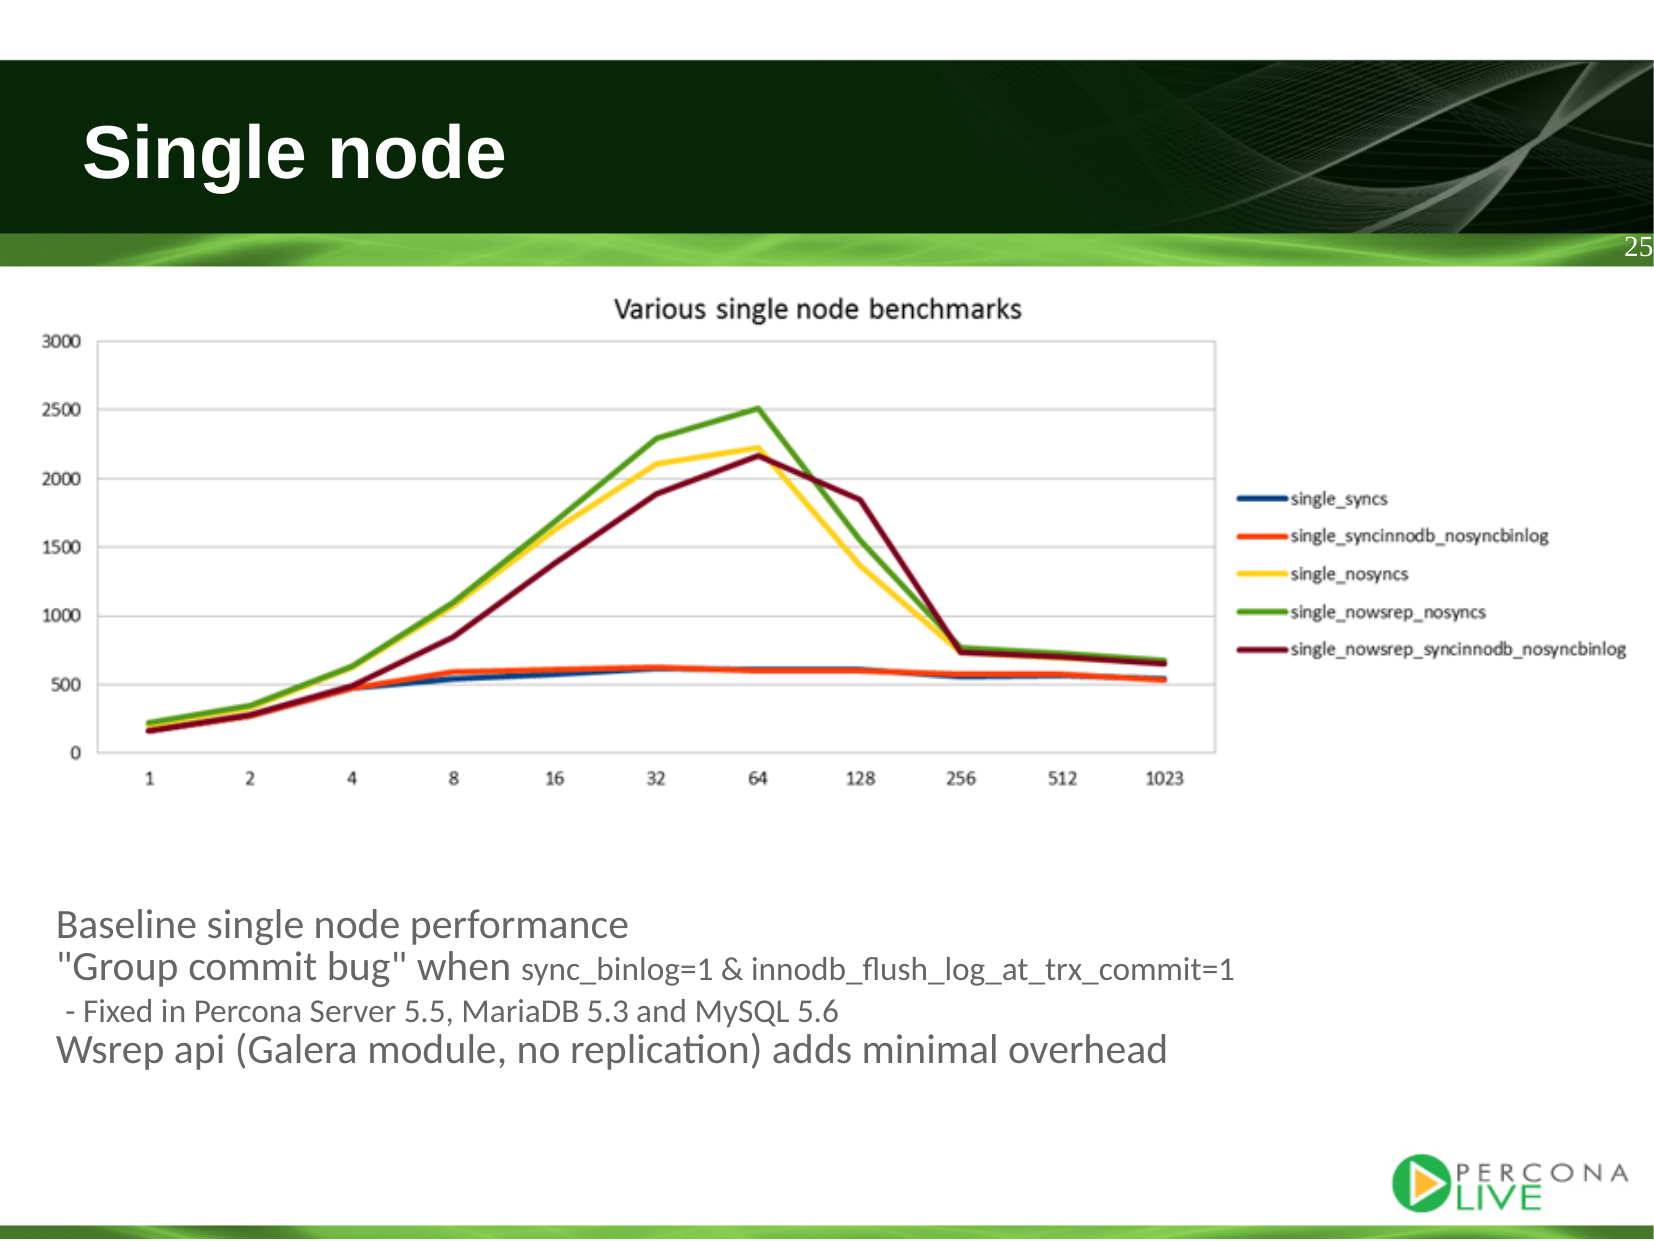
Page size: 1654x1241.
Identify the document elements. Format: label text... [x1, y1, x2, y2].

title Single node [82, 49, 1571, 257]
picture [0, 1, 1654, 1239]
text_box Baseline single node performance "Group commit bug" when sync_binlog=1 & innodb_flush_log_at_trx_commit=1 - Fixed in Percona Server 5.5, MariaDB 5.3 and MySQL 5.6 Wsrep api (Galera module, no replication) adds minimal overhead [41, 900, 1654, 1109]
